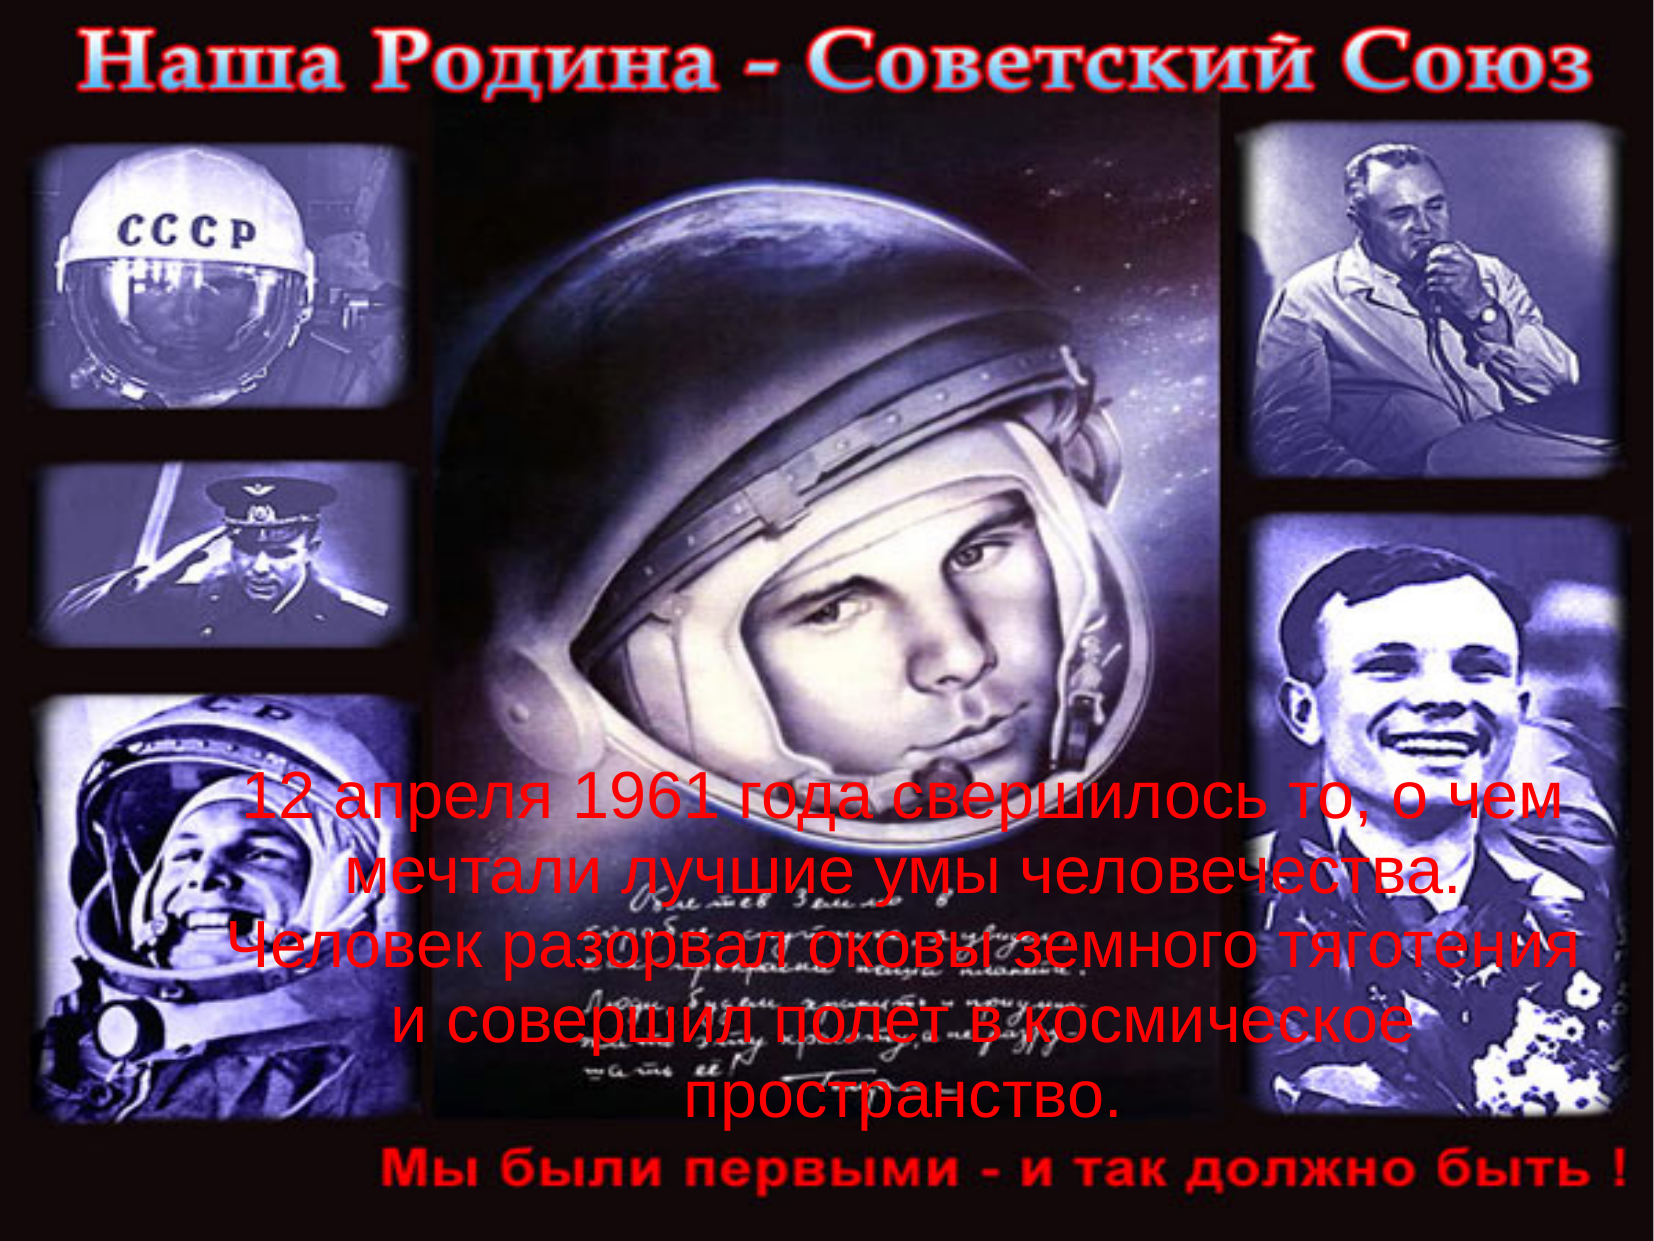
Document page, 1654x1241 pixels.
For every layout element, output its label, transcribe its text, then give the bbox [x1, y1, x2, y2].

subtitle 12 апреля 1961 года свершилось то, о чем мечтали лучшие умы человечества. Человек разорвал оковы земного тяготения и совершил полет в космическое пространство. [206, 708, 1601, 1182]
picture [0, 0, 1654, 1241]
